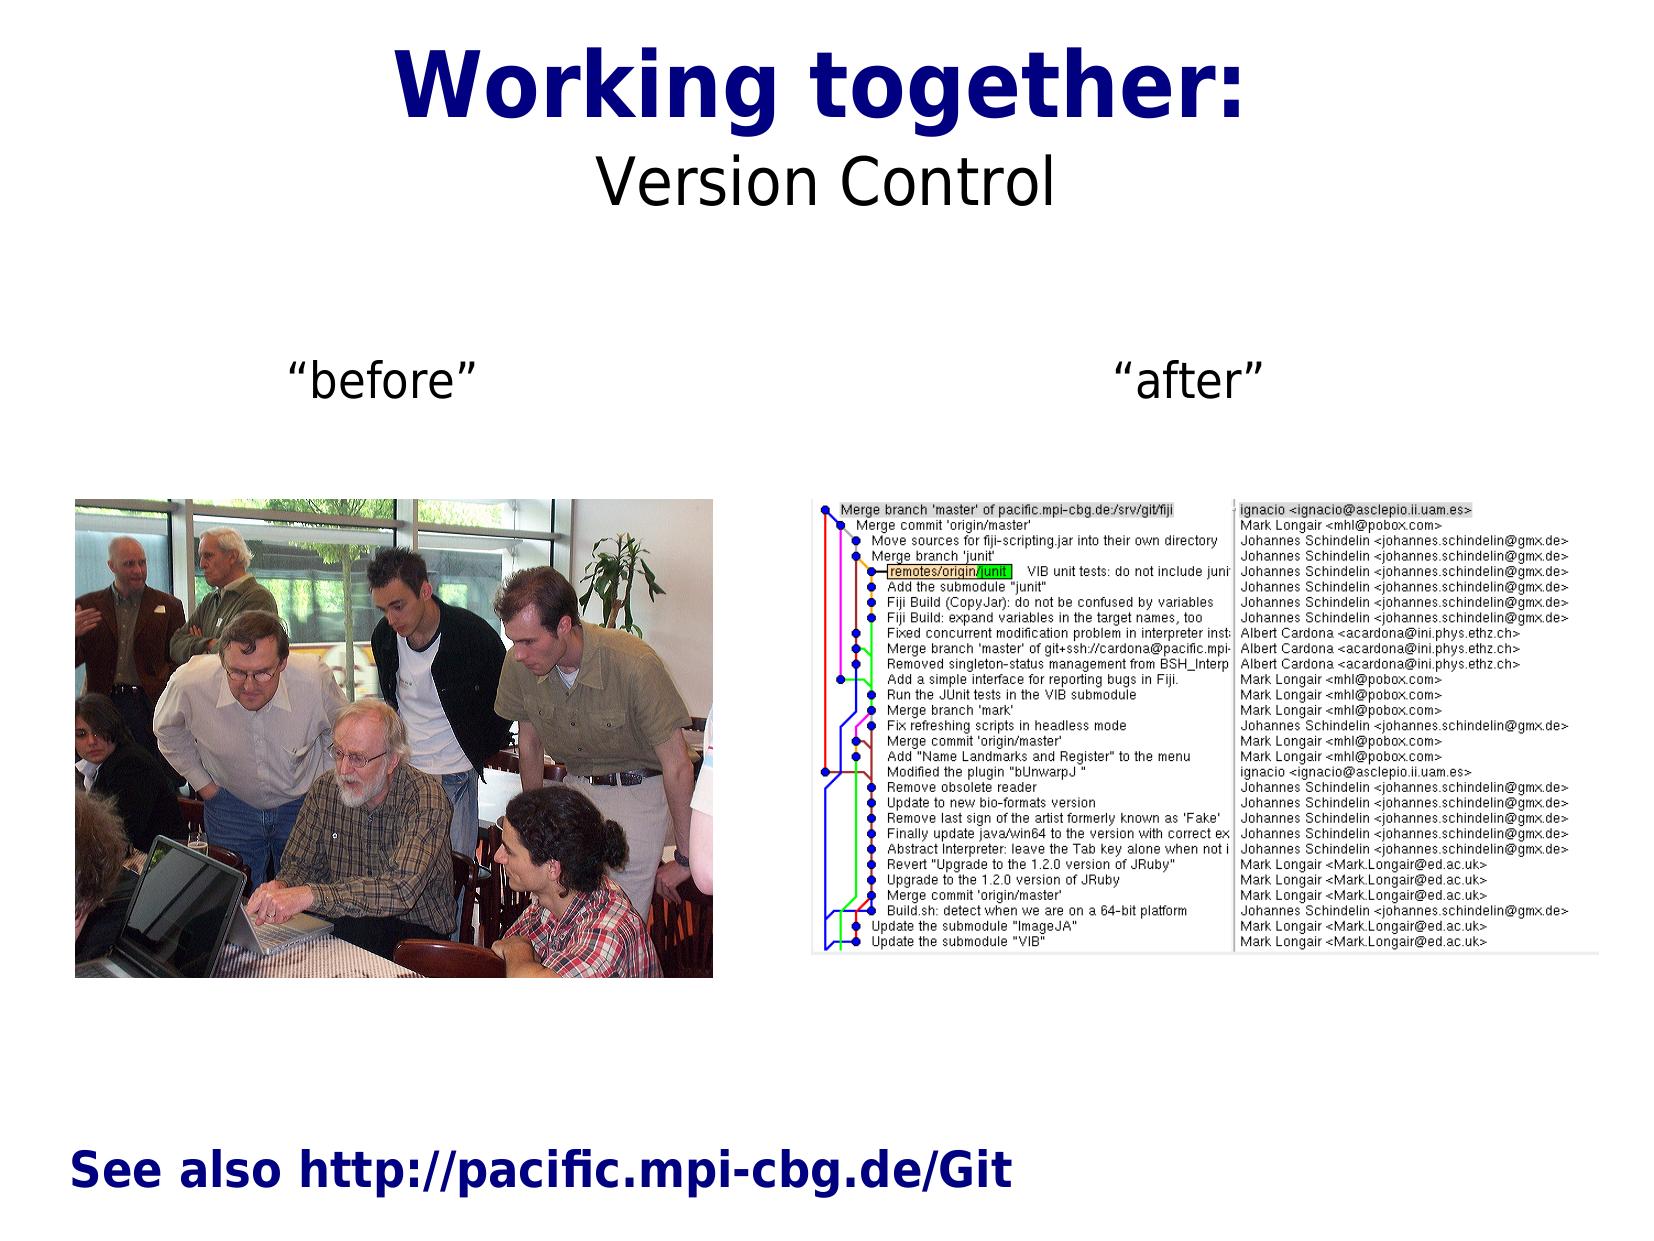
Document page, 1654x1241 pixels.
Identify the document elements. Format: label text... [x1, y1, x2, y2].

text_box “before” [271, 345, 516, 419]
picture [75, 499, 713, 979]
picture [811, 499, 1599, 955]
title Version Control [82, 141, 1571, 287]
text_box See also http://pacific.mpi-cbg.de/Git [37, 1133, 1242, 1207]
text_box “after” [1097, 345, 1305, 419]
title Working together: [82, 31, 1571, 141]
